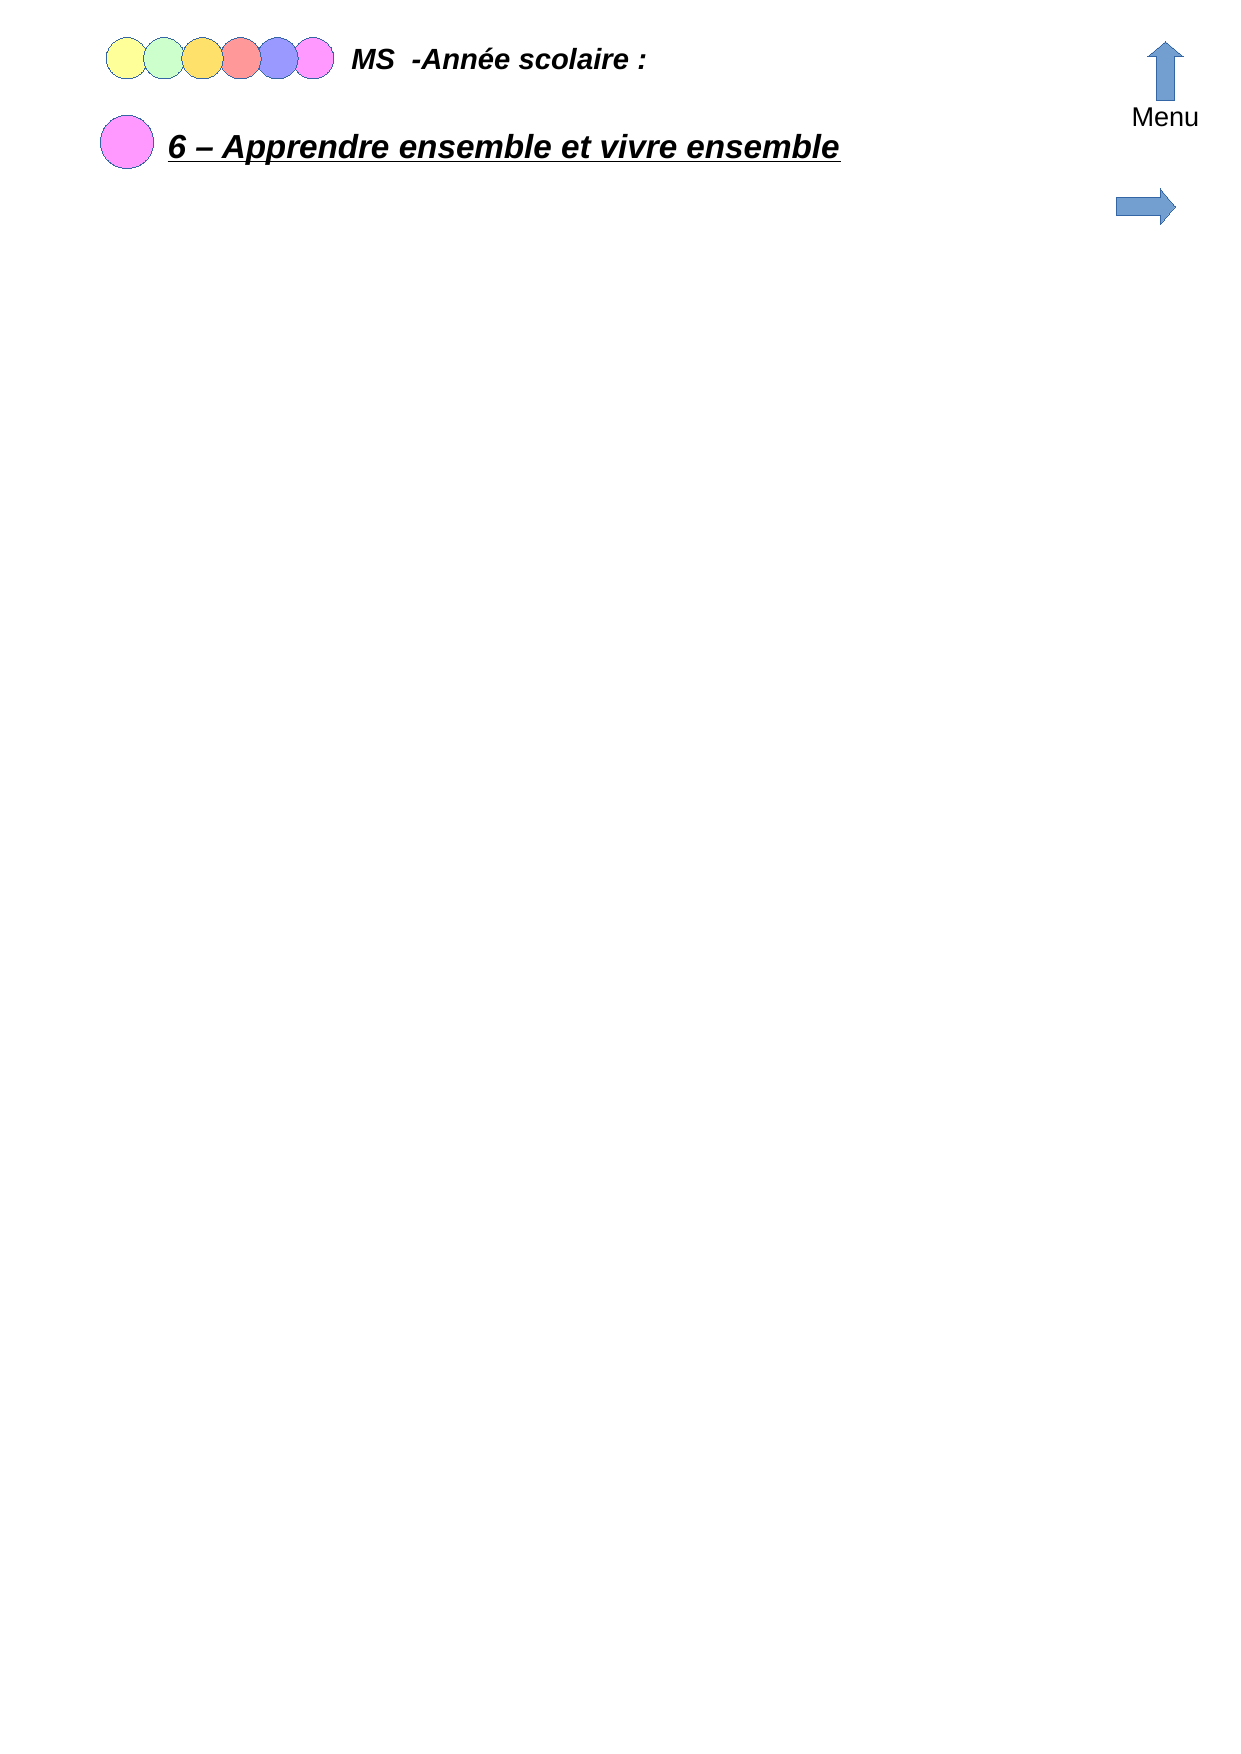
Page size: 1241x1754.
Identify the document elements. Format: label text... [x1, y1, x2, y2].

text_box 6 – Apprendre ensemble et vivre ensemble [143, 121, 1211, 195]
text_box [100, 115, 154, 169]
text_box [106, 37, 334, 79]
text_box [1116, 195, 1176, 225]
text_box MS -Année scolaire : [336, 35, 1058, 86]
text_box Menu [1147, 41, 1184, 101]
